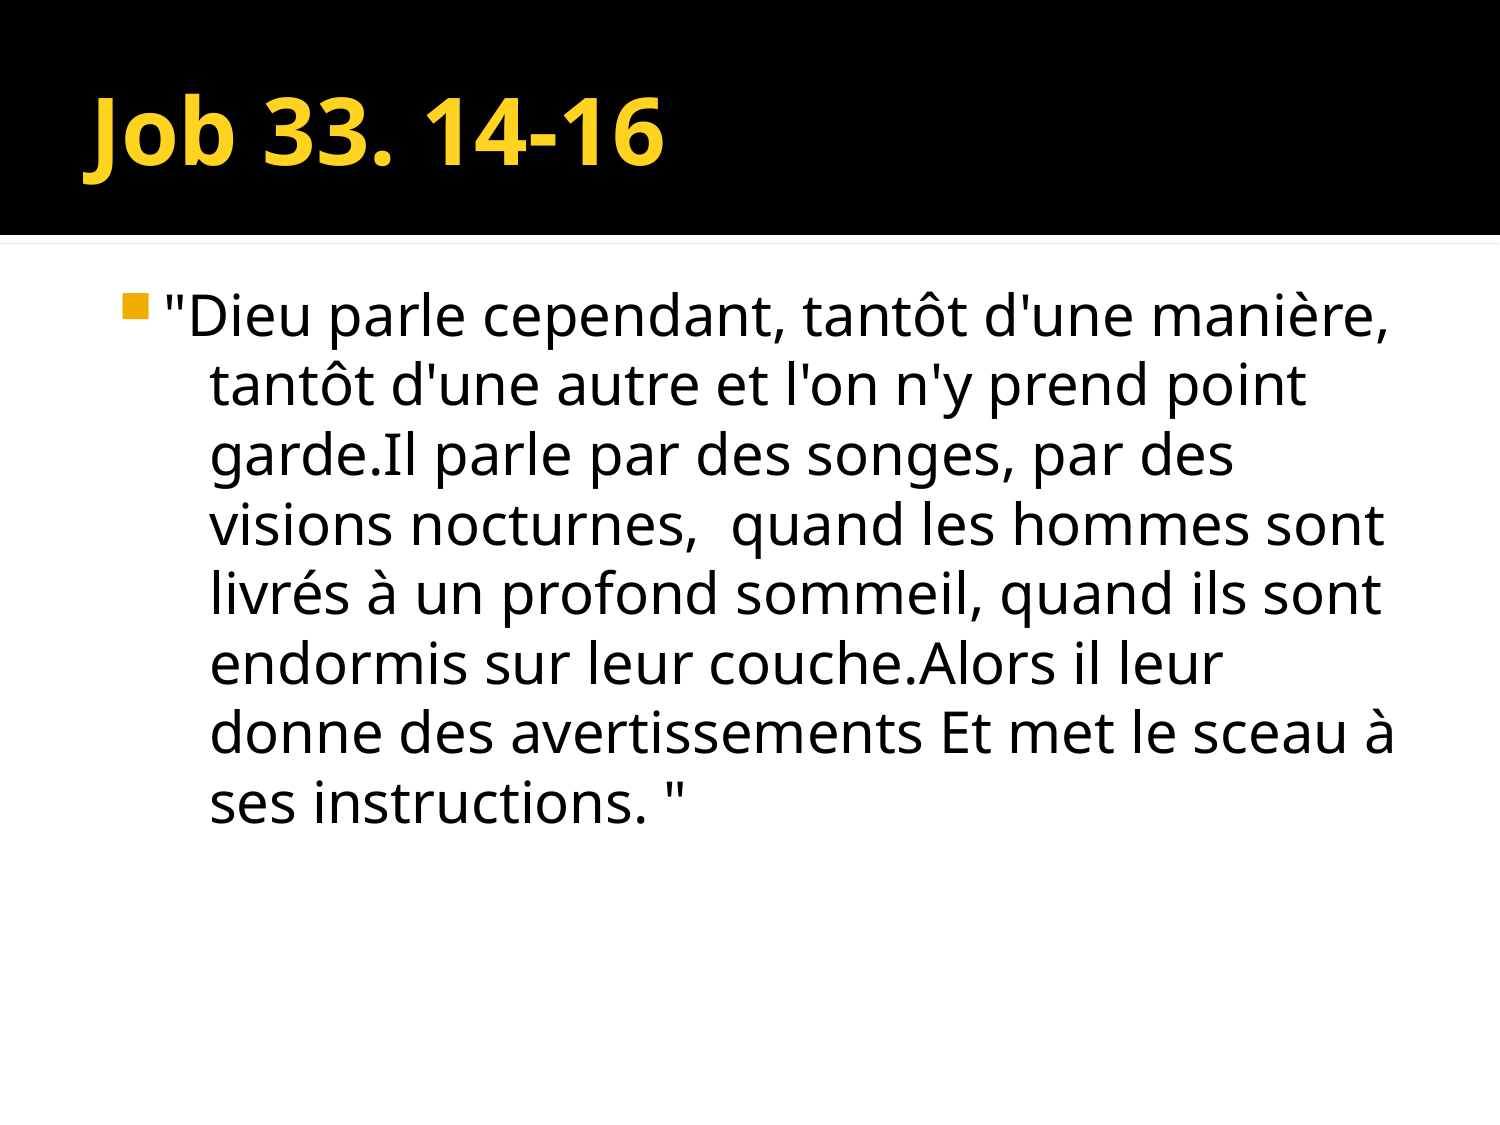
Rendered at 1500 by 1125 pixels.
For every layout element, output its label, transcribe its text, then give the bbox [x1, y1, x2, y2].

title Job 33. 14-16 [75, 25, 1426, 232]
list "Dieu parle cependant, tantôt d'une manière, tantôt d'une autre et l'on n'y prend point garde.Il parle par des songes, par des visions nocturnes, quand les hommes sont livrés à un profond sommeil, quand ils sont endormis sur leur couche.Alors il leur donne des avertissements Et met le sceau à ses instructions. " [75, 263, 1425, 916]
